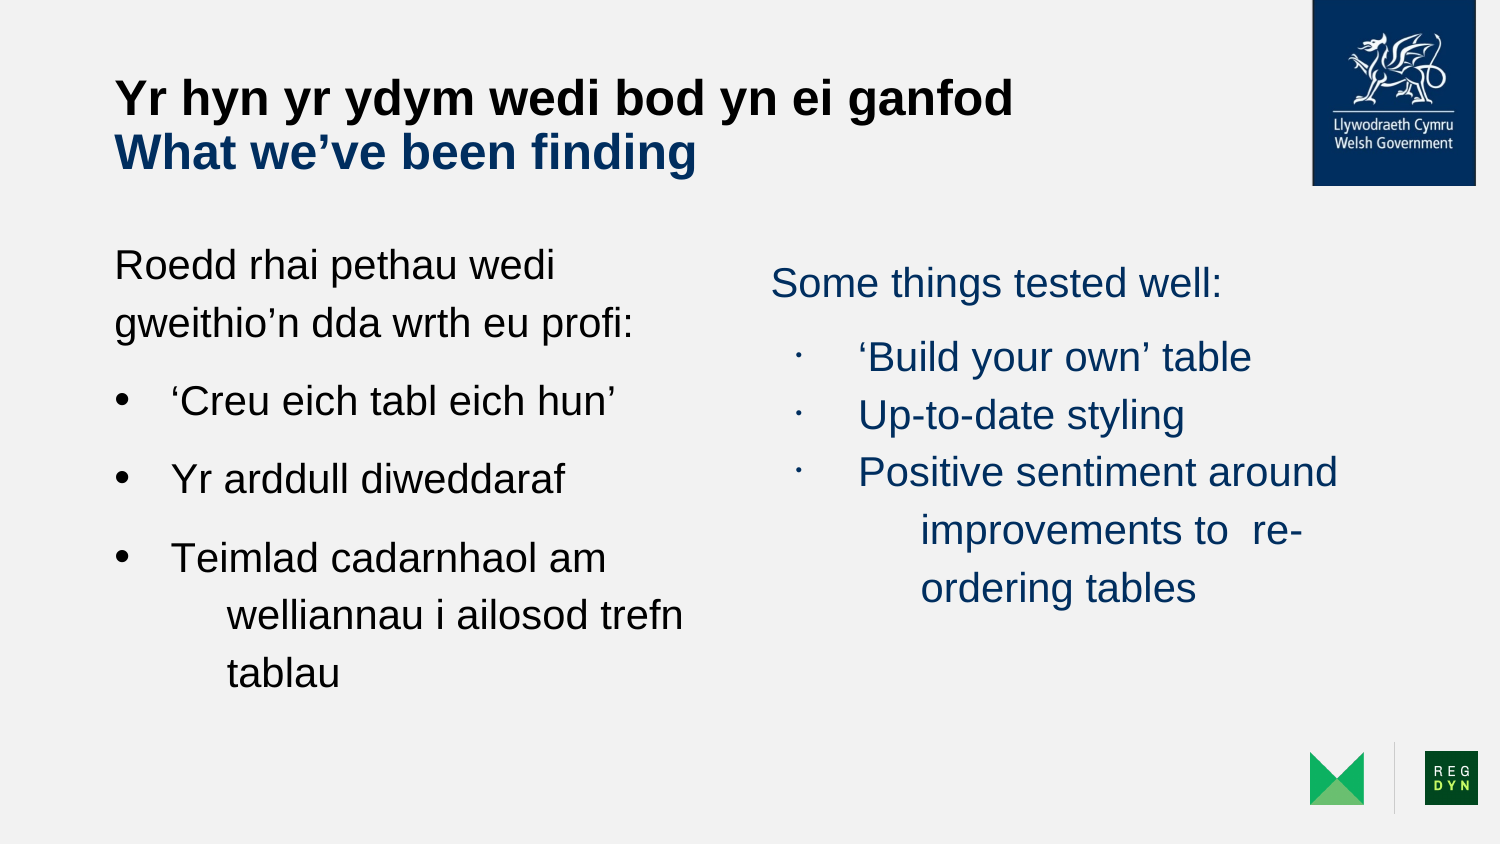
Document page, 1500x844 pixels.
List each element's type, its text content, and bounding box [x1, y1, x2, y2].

picture [1425, 751, 1478, 805]
list Some things tested well: ‘Build your own’ table Up-to-date styling Positive sentiment around improvements to re-ordering tables [759, 242, 1397, 779]
title Yr hyn yr ydym wedi bod yn ei ganfod What we’ve been finding [103, 44, 1397, 209]
picture [1310, 779, 1364, 805]
list Roedd rhai pethau wedi gweithio’n dda wrth eu profi: ‘Creu eich tabl eich hun’ Yr arddull diweddaraf Teimlad cadarnhaol am welliannau i ailosod trefn tablau [103, 224, 741, 760]
